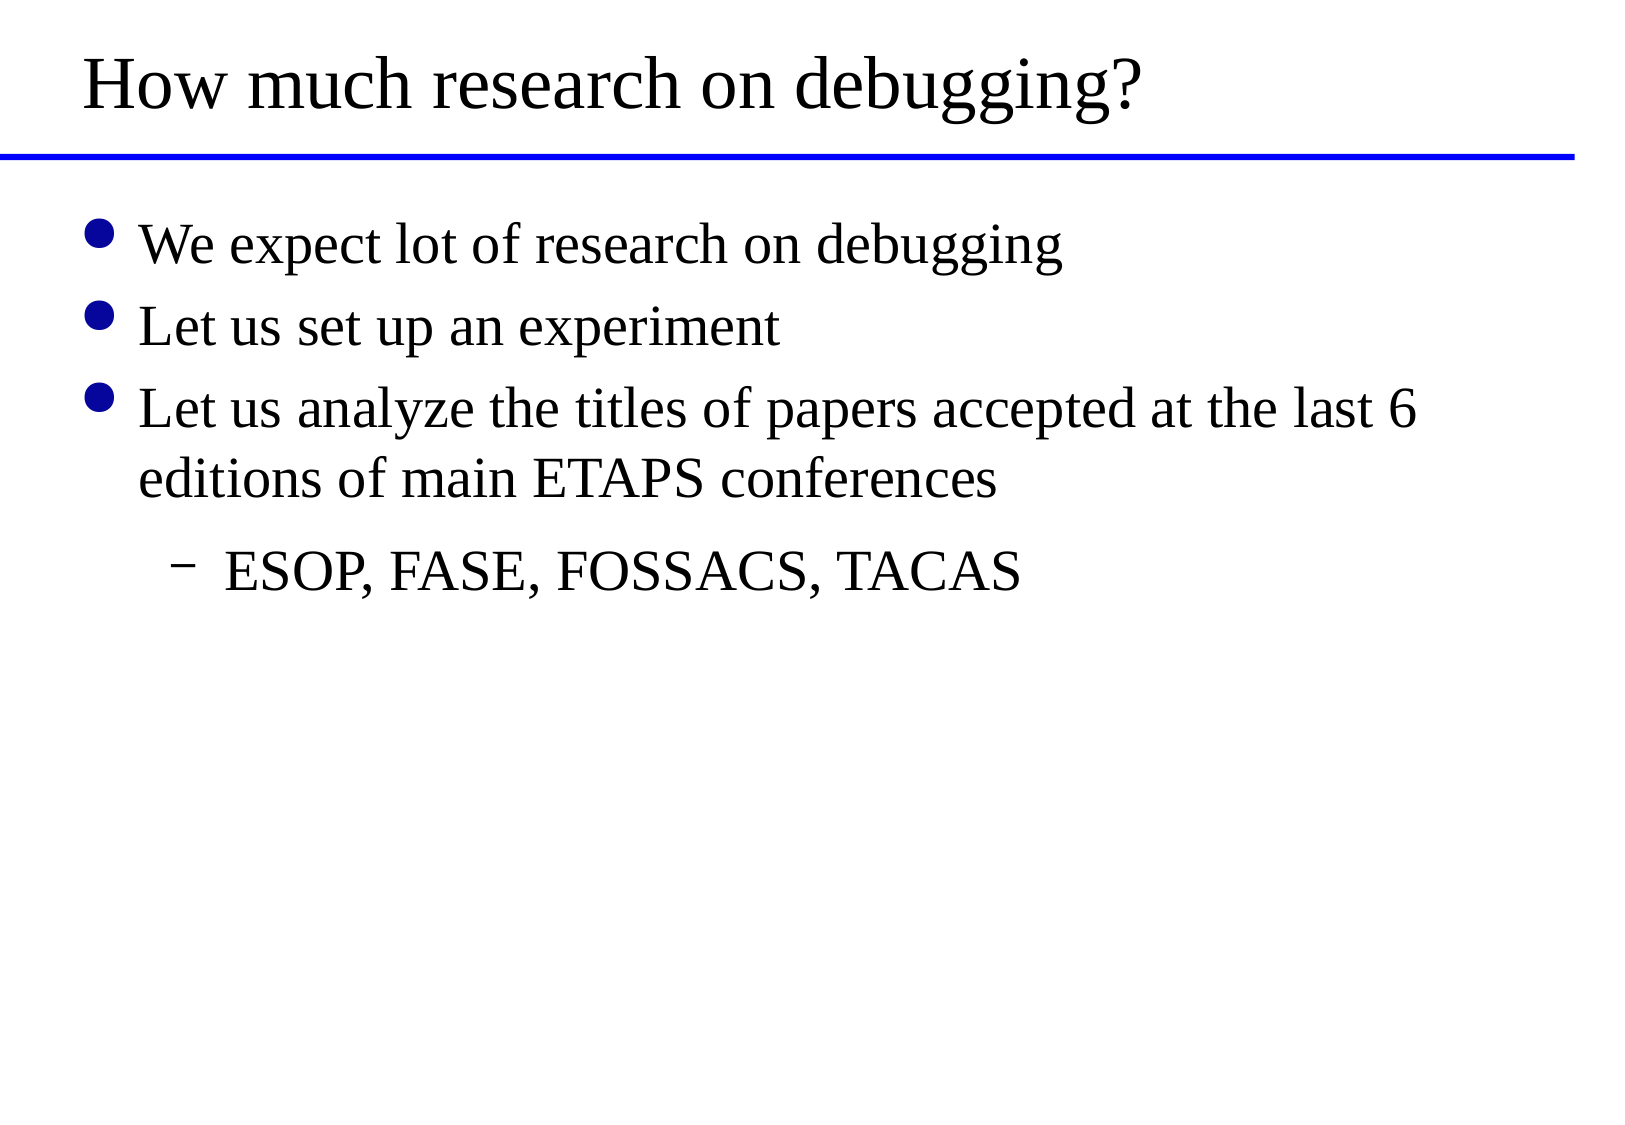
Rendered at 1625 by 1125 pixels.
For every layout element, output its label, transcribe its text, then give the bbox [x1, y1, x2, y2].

title How much research on debugging? [67, 27, 1544, 131]
list We expect lot of research on debugging Let us set up an experiment Let us analyze the titles of papers accepted at the last 6 editions of main ETAPS conferences ESOP, FASE, FOSSACS, TACAS [67, 198, 1478, 1061]
